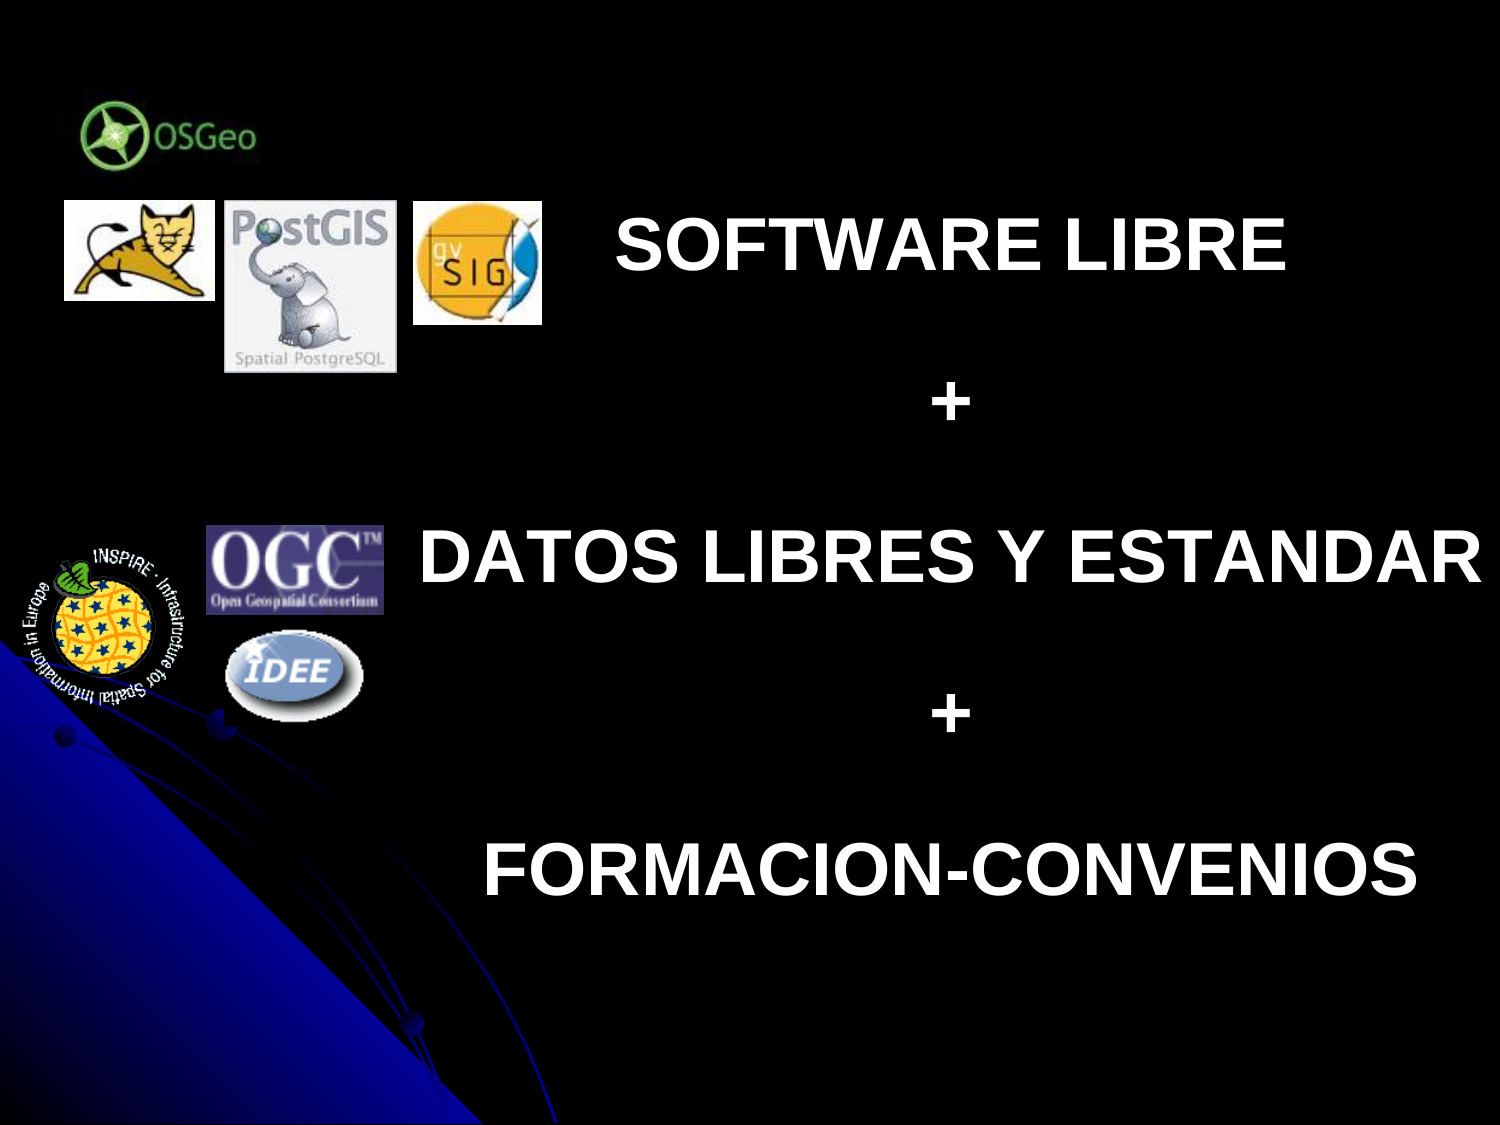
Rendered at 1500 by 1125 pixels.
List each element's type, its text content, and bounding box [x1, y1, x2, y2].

picture [64, 200, 215, 301]
picture [206, 525, 384, 615]
picture [59, 88, 283, 189]
picture [413, 201, 542, 325]
text_box SOFTWARE LIBRE + DATOS LIBRES Y ESTANDAR + FORMACION-CONVENIOS [403, 200, 1500, 925]
picture [19, 544, 189, 709]
picture [224, 200, 397, 373]
picture [224, 627, 381, 727]
